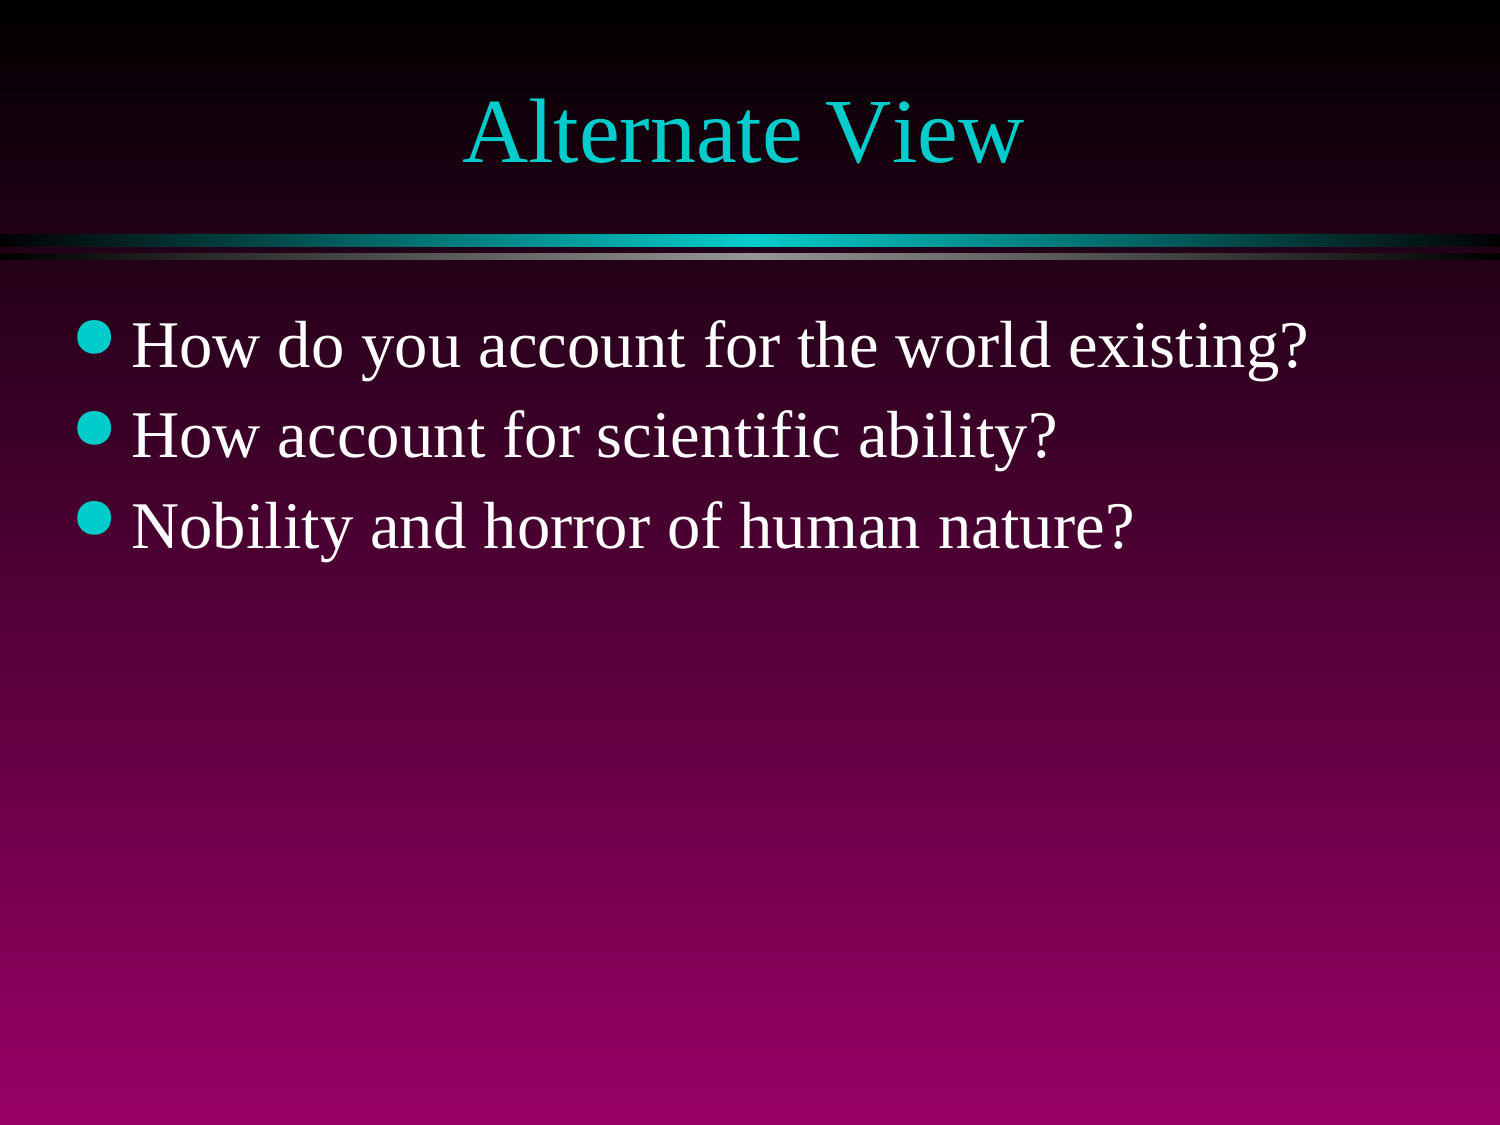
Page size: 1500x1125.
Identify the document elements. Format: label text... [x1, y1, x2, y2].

list How do you account for the world existing? How account for scientific ability? Nobility and horror of human nature? [75, 307, 1363, 1051]
title Alternate View [99, 37, 1388, 225]
